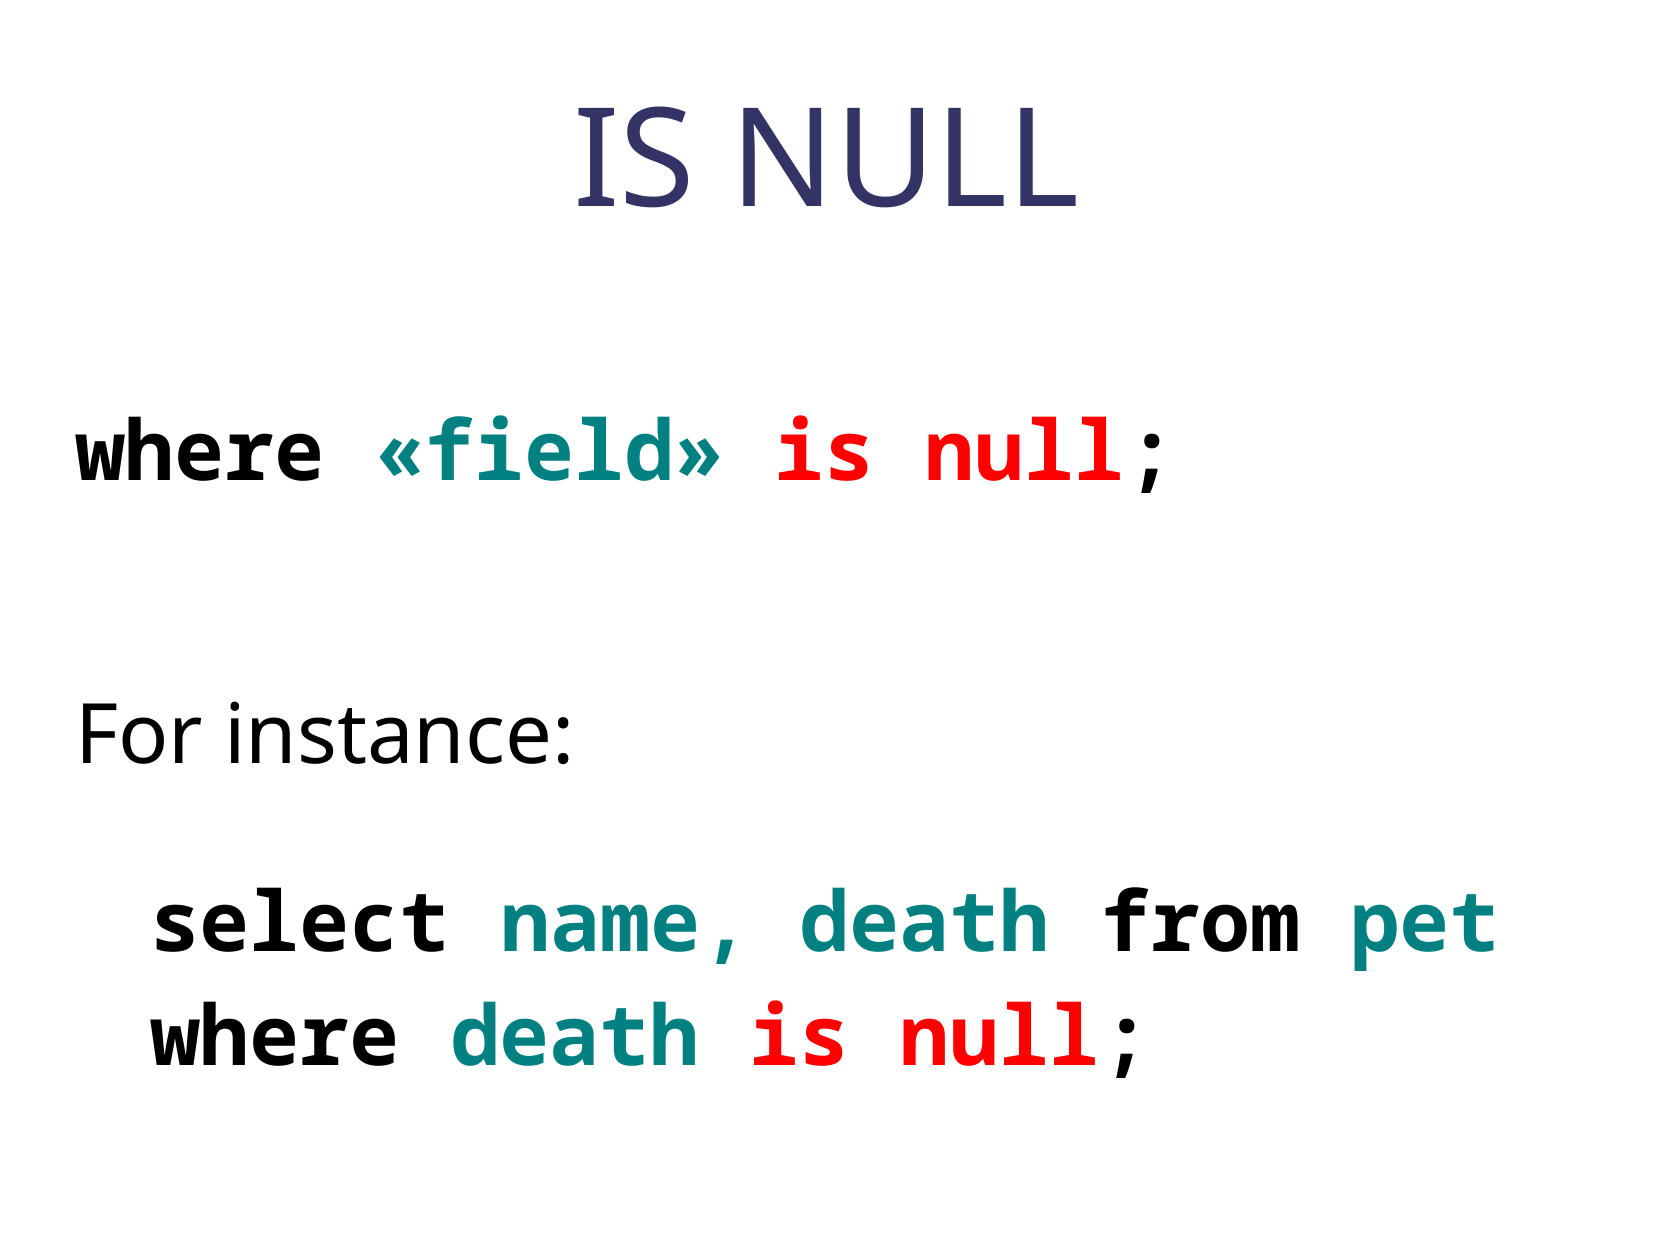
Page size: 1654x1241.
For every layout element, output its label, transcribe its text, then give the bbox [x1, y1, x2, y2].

text_box select name, death from pet where death is null; [150, 865, 1654, 1055]
subtitle where «field» is null; [75, 391, 1613, 551]
title IS NULL [82, 56, 1571, 250]
text_box For instance: [75, 675, 1654, 865]
